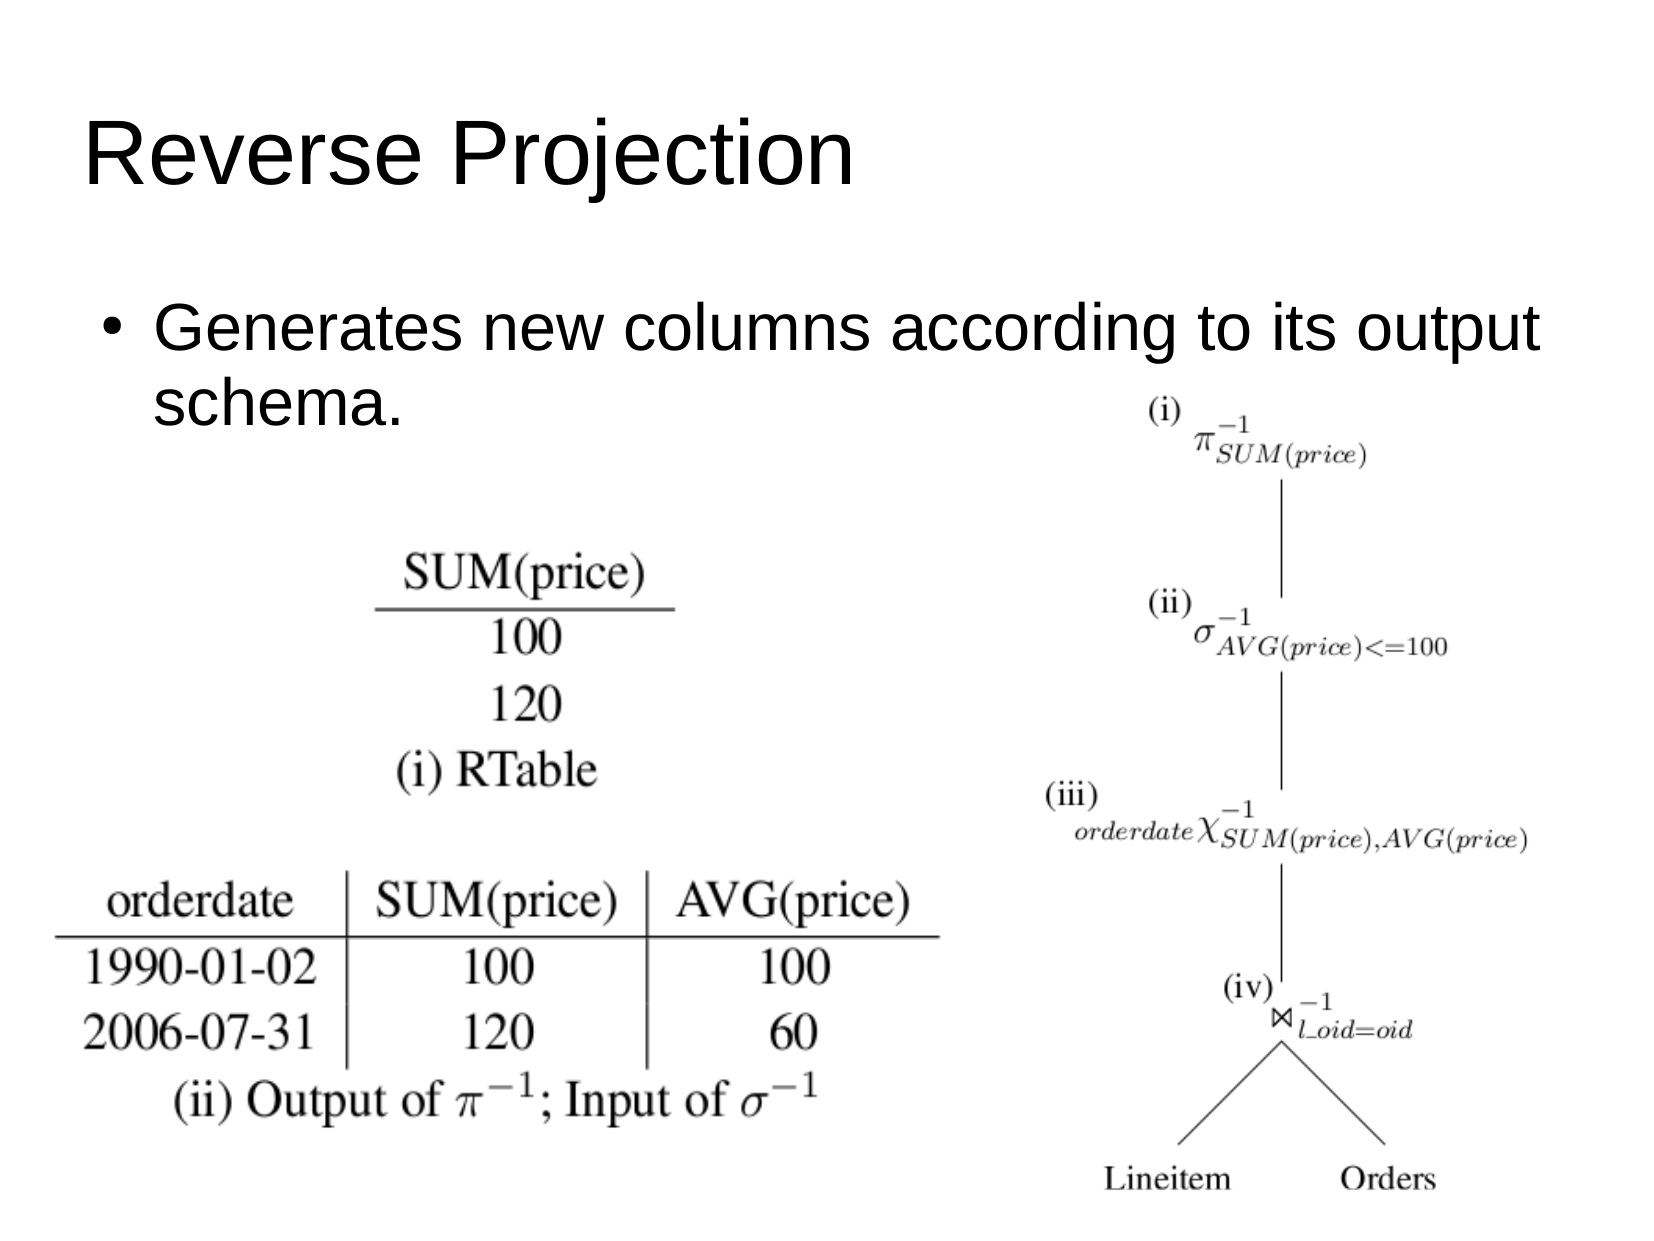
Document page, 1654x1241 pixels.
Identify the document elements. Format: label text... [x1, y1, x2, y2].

title Reverse Projection [82, 49, 1571, 257]
picture [1037, 383, 1536, 1212]
picture [11, 466, 994, 1176]
list Generates new columns according to its output schema. [82, 290, 1571, 1109]
